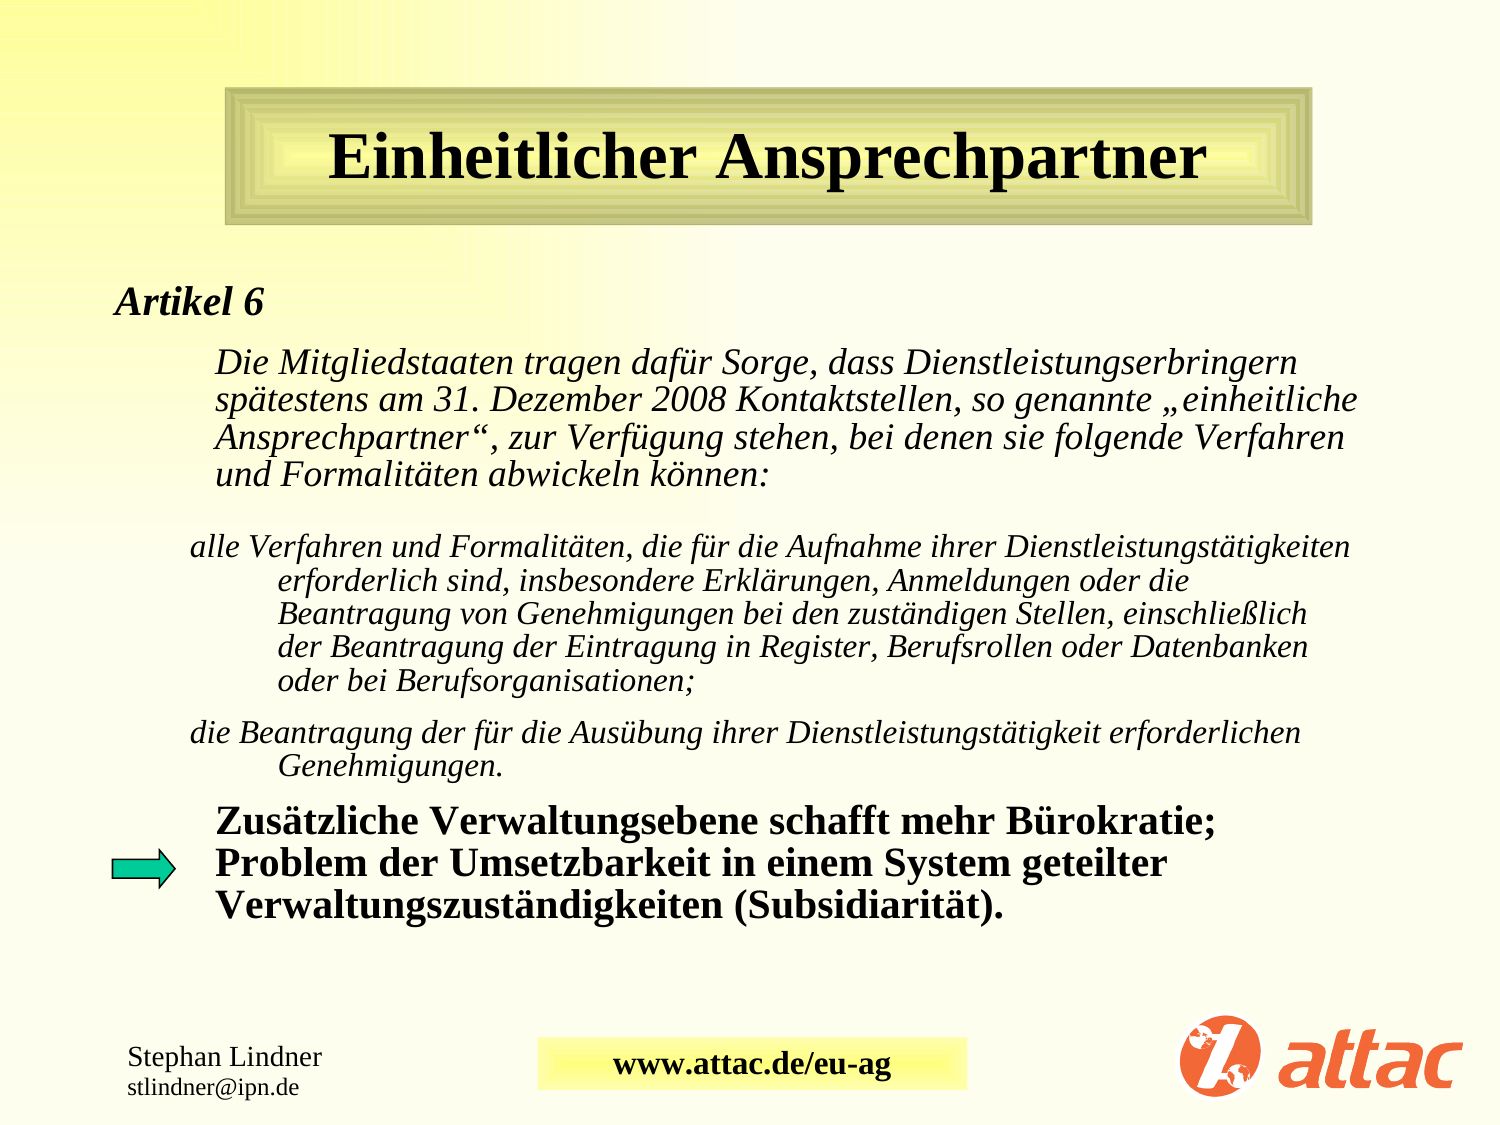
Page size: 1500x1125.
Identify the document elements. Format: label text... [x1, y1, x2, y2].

text_box Stephan Lindner stlindner@ipn.de [112, 1032, 338, 1109]
list Artikel 6 Die Mitgliedstaaten tragen dafür Sorge, dass Dienstleistungserbringern spätestens am 31. Dezember 2008 Kontaktstellen, so genannte „einheitliche Ansprechpartner“, zur Verfügung stehen, bei denen sie folgende Verfahren und Formalitäten abwickeln können: alle Verfahren und Formalitäten, die für die Aufnahme ihrer Dienstleistungstätigkeiten erforderlich sind, insbesondere Erklärungen, Anmeldungen oder die Beantragung von Genehmigungen bei den zuständigen Stellen, einschließlich der Beantragung der Eintragung in Register, Berufsrollen oder Datenbanken oder bei Berufsorganisationen; die Beantragung der für die Ausübung ihrer Dienstleistungstätigkeit erforderlichen Genehmigungen. Zusätzliche Verwaltungsebene schafft mehr Bürokratie; Problem der Umsetzbarkeit in einem System geteilter Verwaltungszuständigkeiten (Subsidiarität). [99, 275, 1375, 987]
picture [1175, 1012, 1463, 1101]
title Einheitlicher Ansprechpartner [224, 87, 1313, 226]
text_box www.attac.de/eu-ag [537, 1037, 968, 1090]
